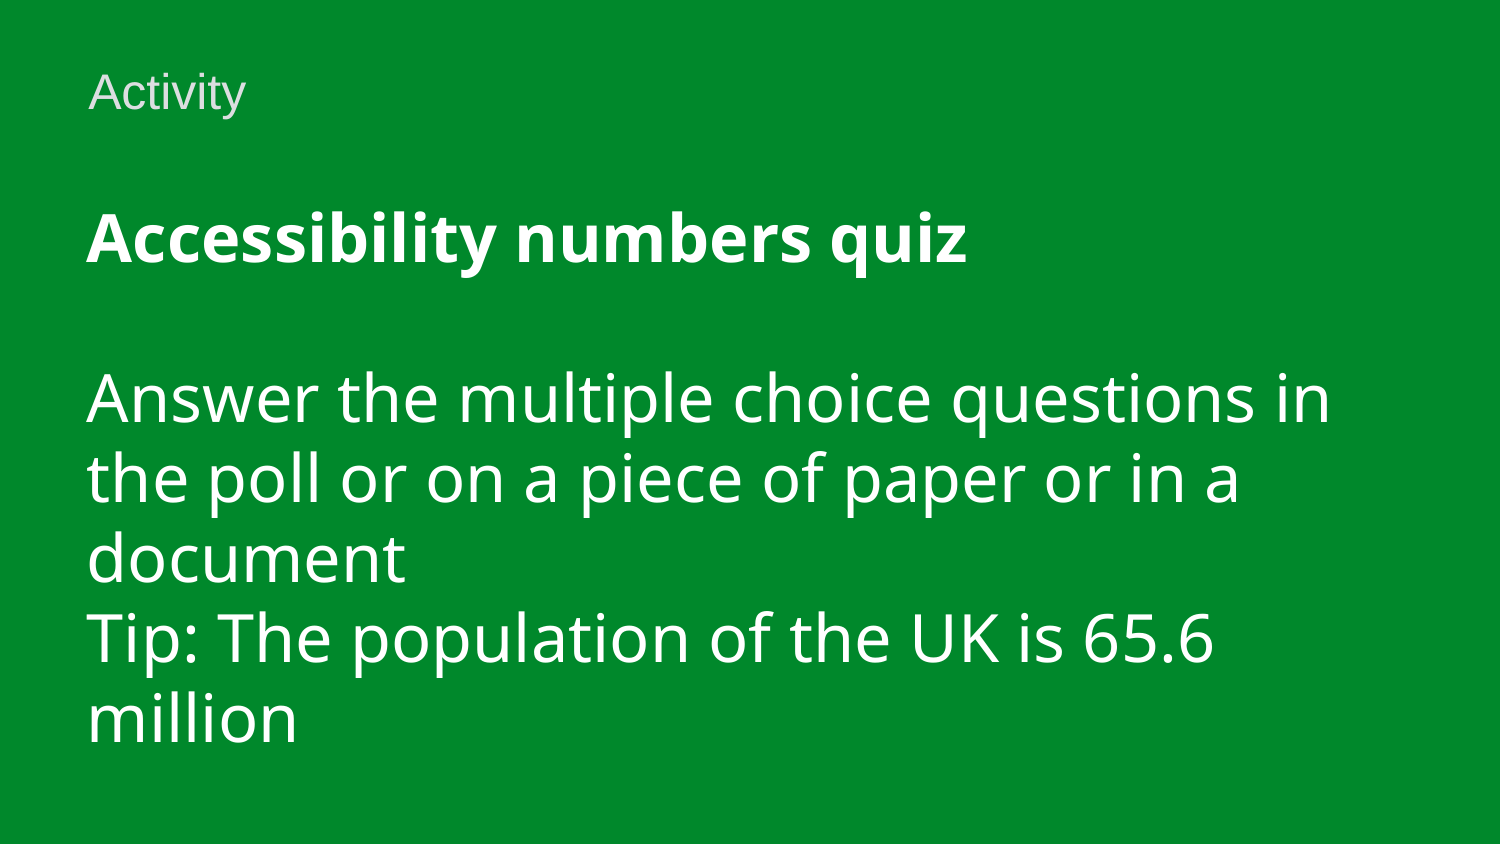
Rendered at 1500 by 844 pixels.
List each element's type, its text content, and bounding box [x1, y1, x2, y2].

text_box Accessibility numbers quiz Answer the multiple choice questions in the poll or on a piece of paper or in a document Tip: The population of the UK is 65.6 million [83, 108, 1417, 844]
text_box Activity [99, 79, 111, 95]
text_box Activity [94, 99, 116, 108]
text_box Activity [73, 44, 1248, 182]
